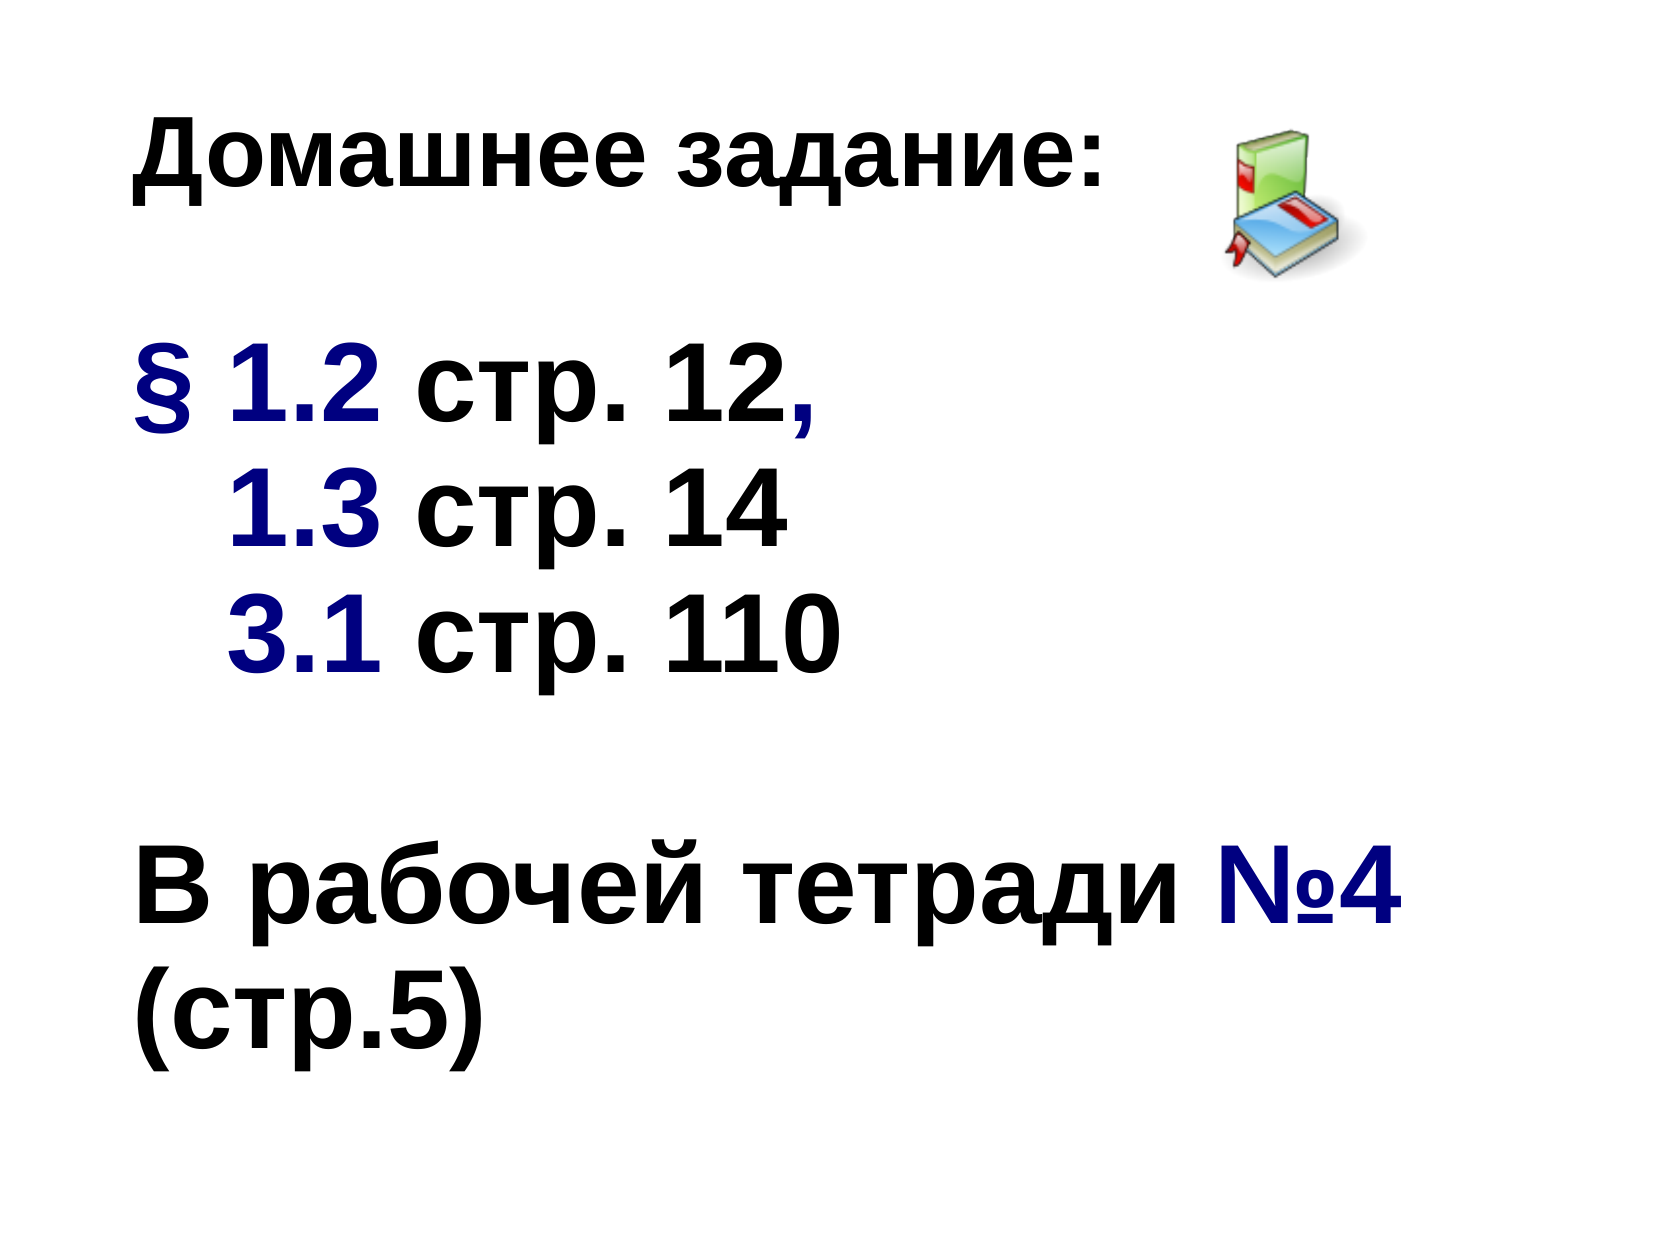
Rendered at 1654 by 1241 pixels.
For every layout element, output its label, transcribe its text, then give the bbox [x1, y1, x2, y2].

picture [1216, 118, 1372, 296]
text_box Домашнее задание: § 1.2 стр. 12, 1.3 стр. 14 3.1 стр. 110 В рабочей тетради №4 (стр.5) [118, 88, 1565, 1123]
